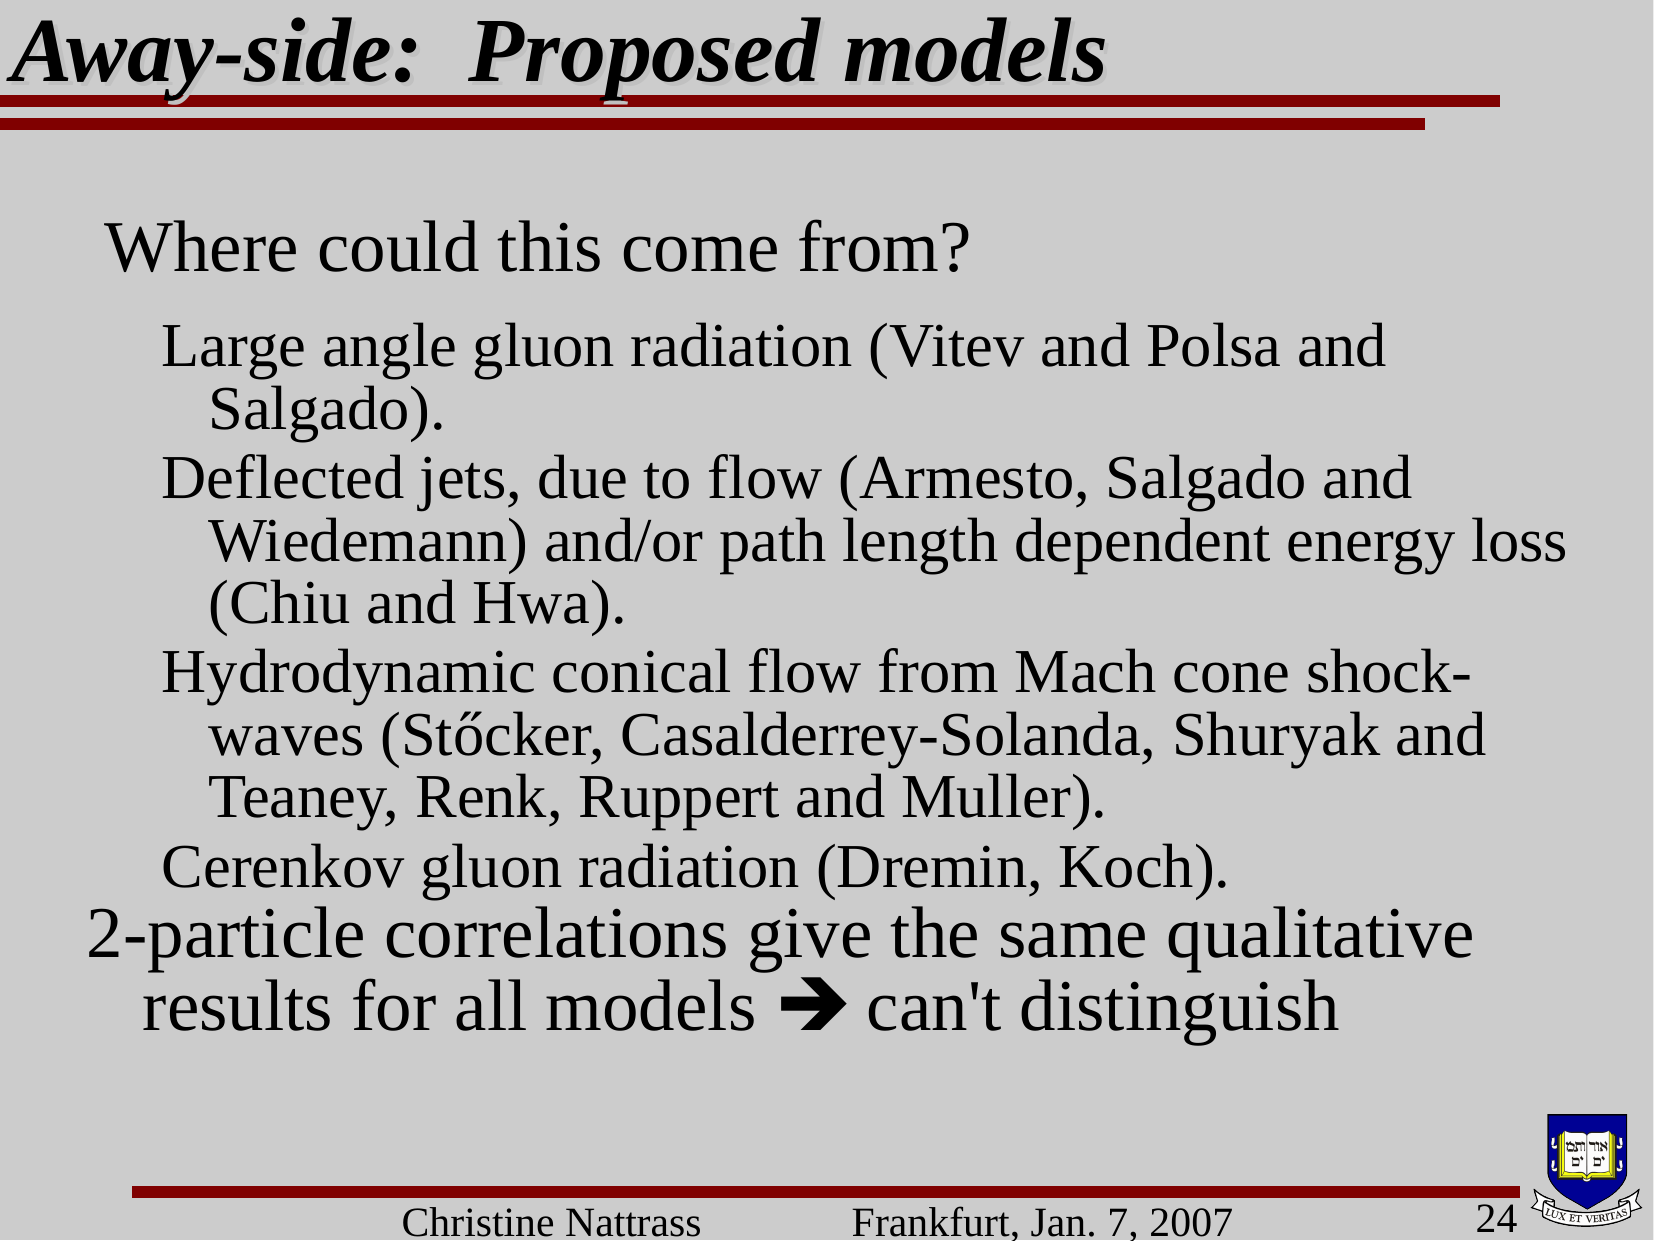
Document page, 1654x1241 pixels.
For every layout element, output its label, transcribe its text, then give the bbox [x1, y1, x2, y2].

picture [1530, 1114, 1643, 1227]
list Where could this come from? Large angle gluon radiation (Vitev and Polsa and Salgado). Deflected jets, due to flow (Armesto, Salgado and Wiedemann) and/or path length dependent energy loss (Chiu and Hwa). Hydrodynamic conical flow from Mach cone shock-waves (Stőcker, Casalderrey-Solanda, Shuryak and Teaney, Renk, Ruppert and Muller). Cerenkov gluon radiation (Dremin, Koch). 2-particle correlations give the same qualitative results for all models  can't distinguish [86, 206, 1576, 1046]
title Away-side: Proposed models [11, 0, 1512, 102]
